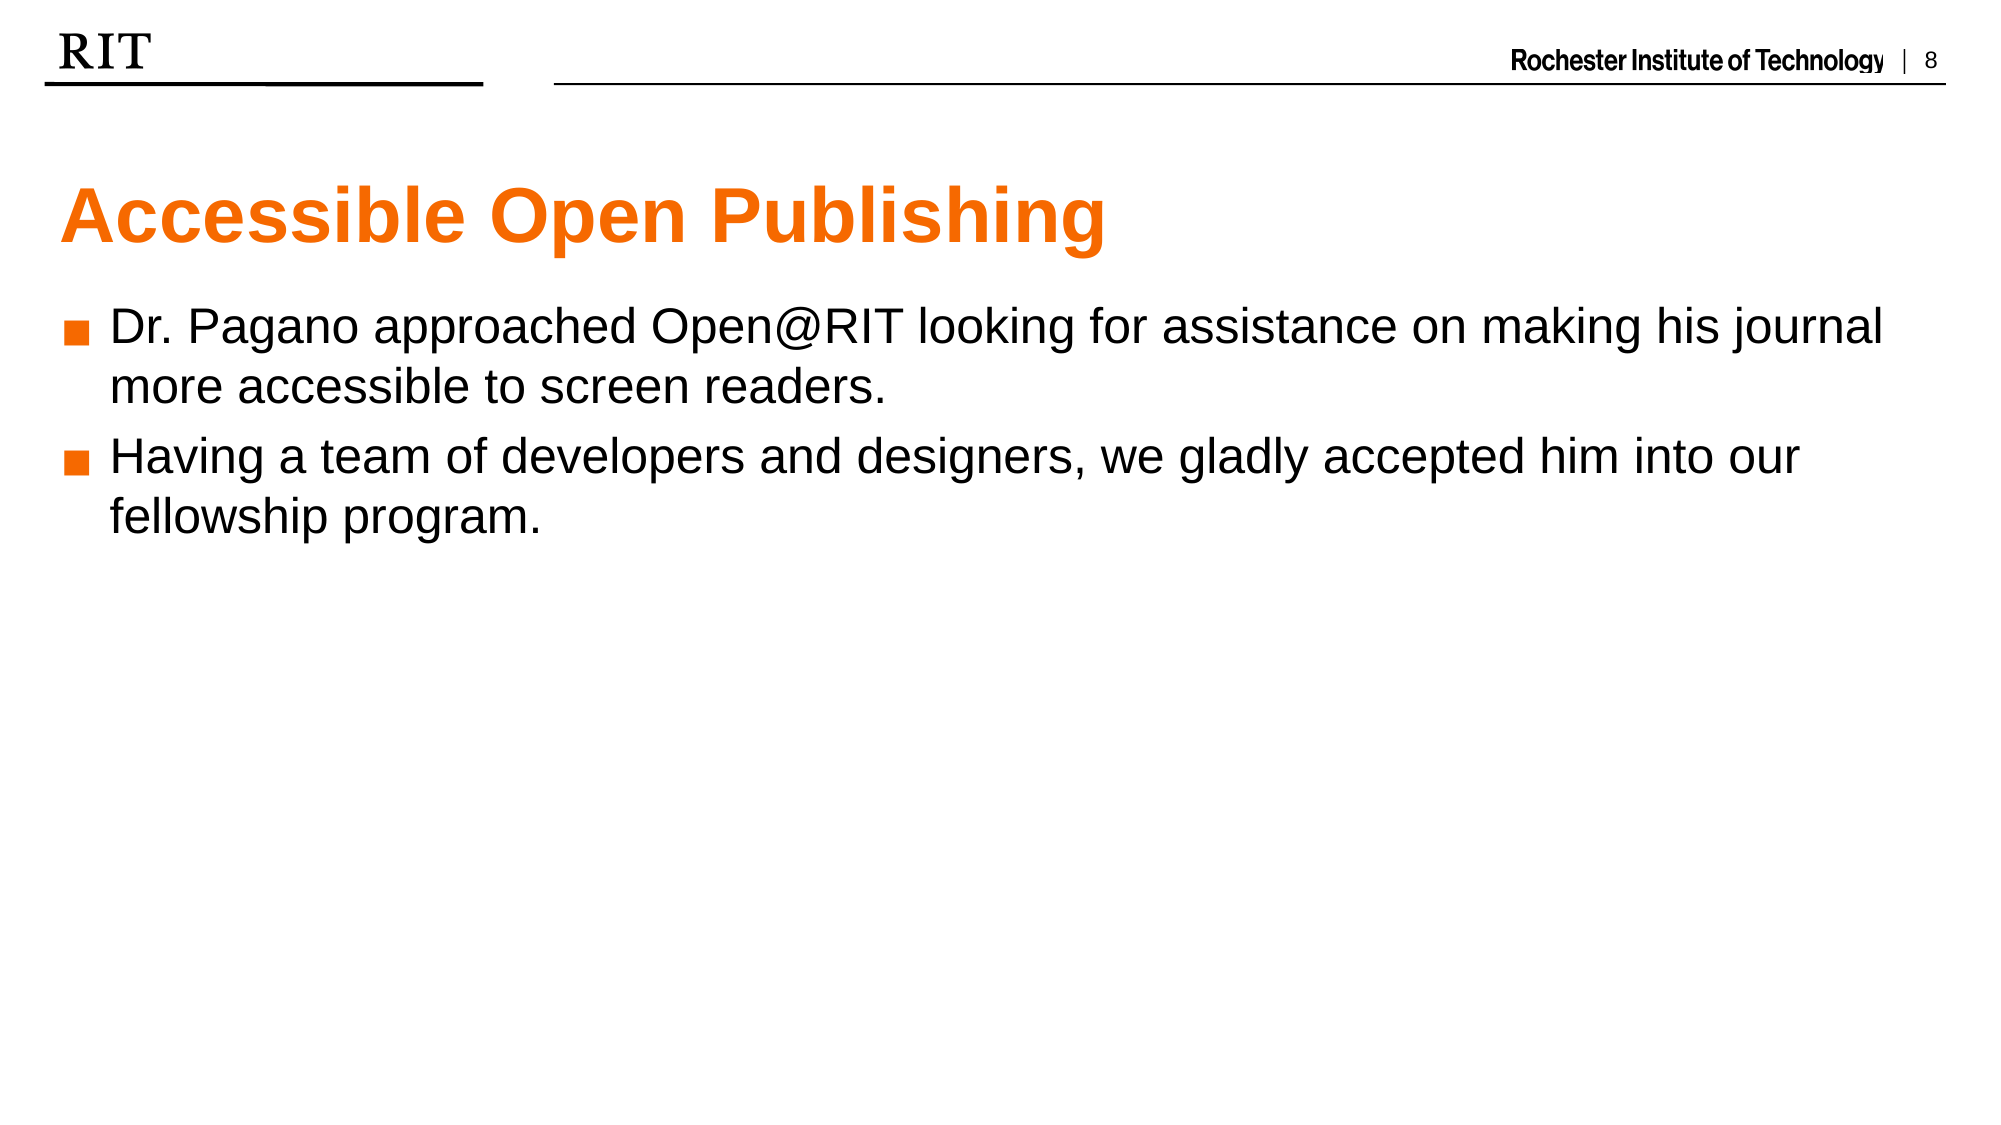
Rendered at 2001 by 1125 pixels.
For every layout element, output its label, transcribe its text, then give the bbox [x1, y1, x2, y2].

list Dr. Pagano approached Open@RIT looking for assistance on making his journal more accessible to screen readers. Having a team of developers and designers, we gladly accepted him into our fellowship program. [44, 286, 1946, 905]
picture [58, 32, 151, 69]
list Accessible Open Publishing [44, 157, 1946, 272]
picture [1512, 49, 1883, 73]
